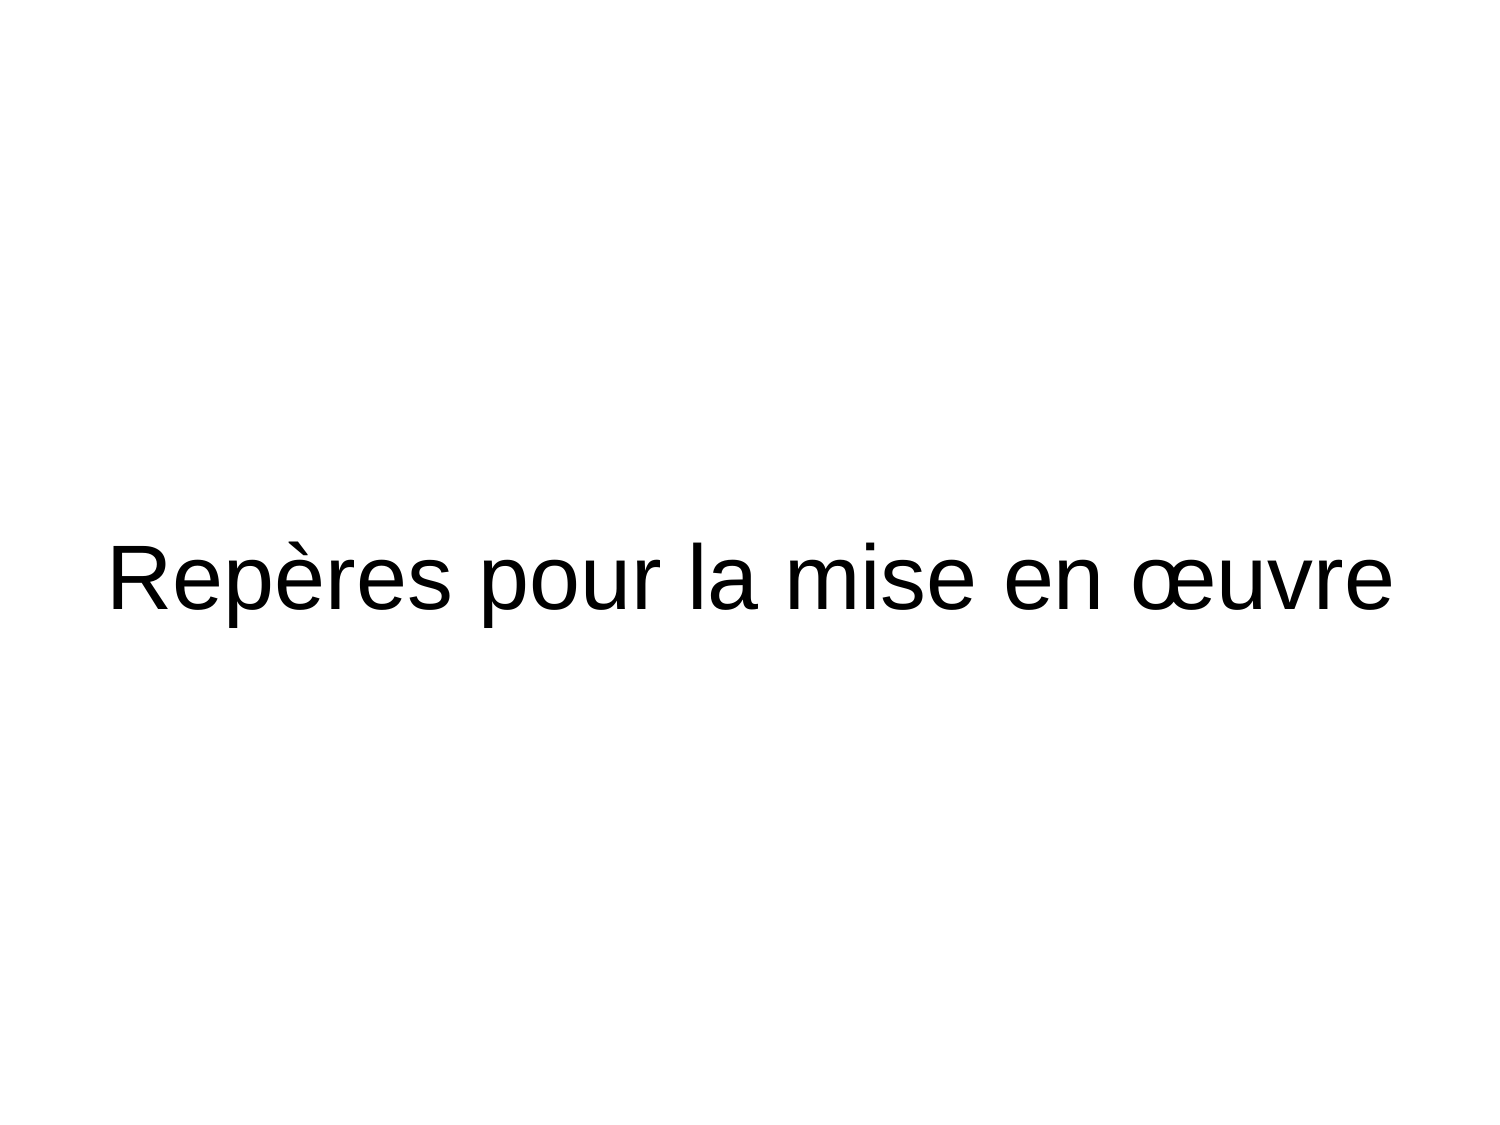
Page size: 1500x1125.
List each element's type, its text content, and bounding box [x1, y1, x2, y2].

title Repères pour la mise en œuvre [76, 479, 1427, 668]
